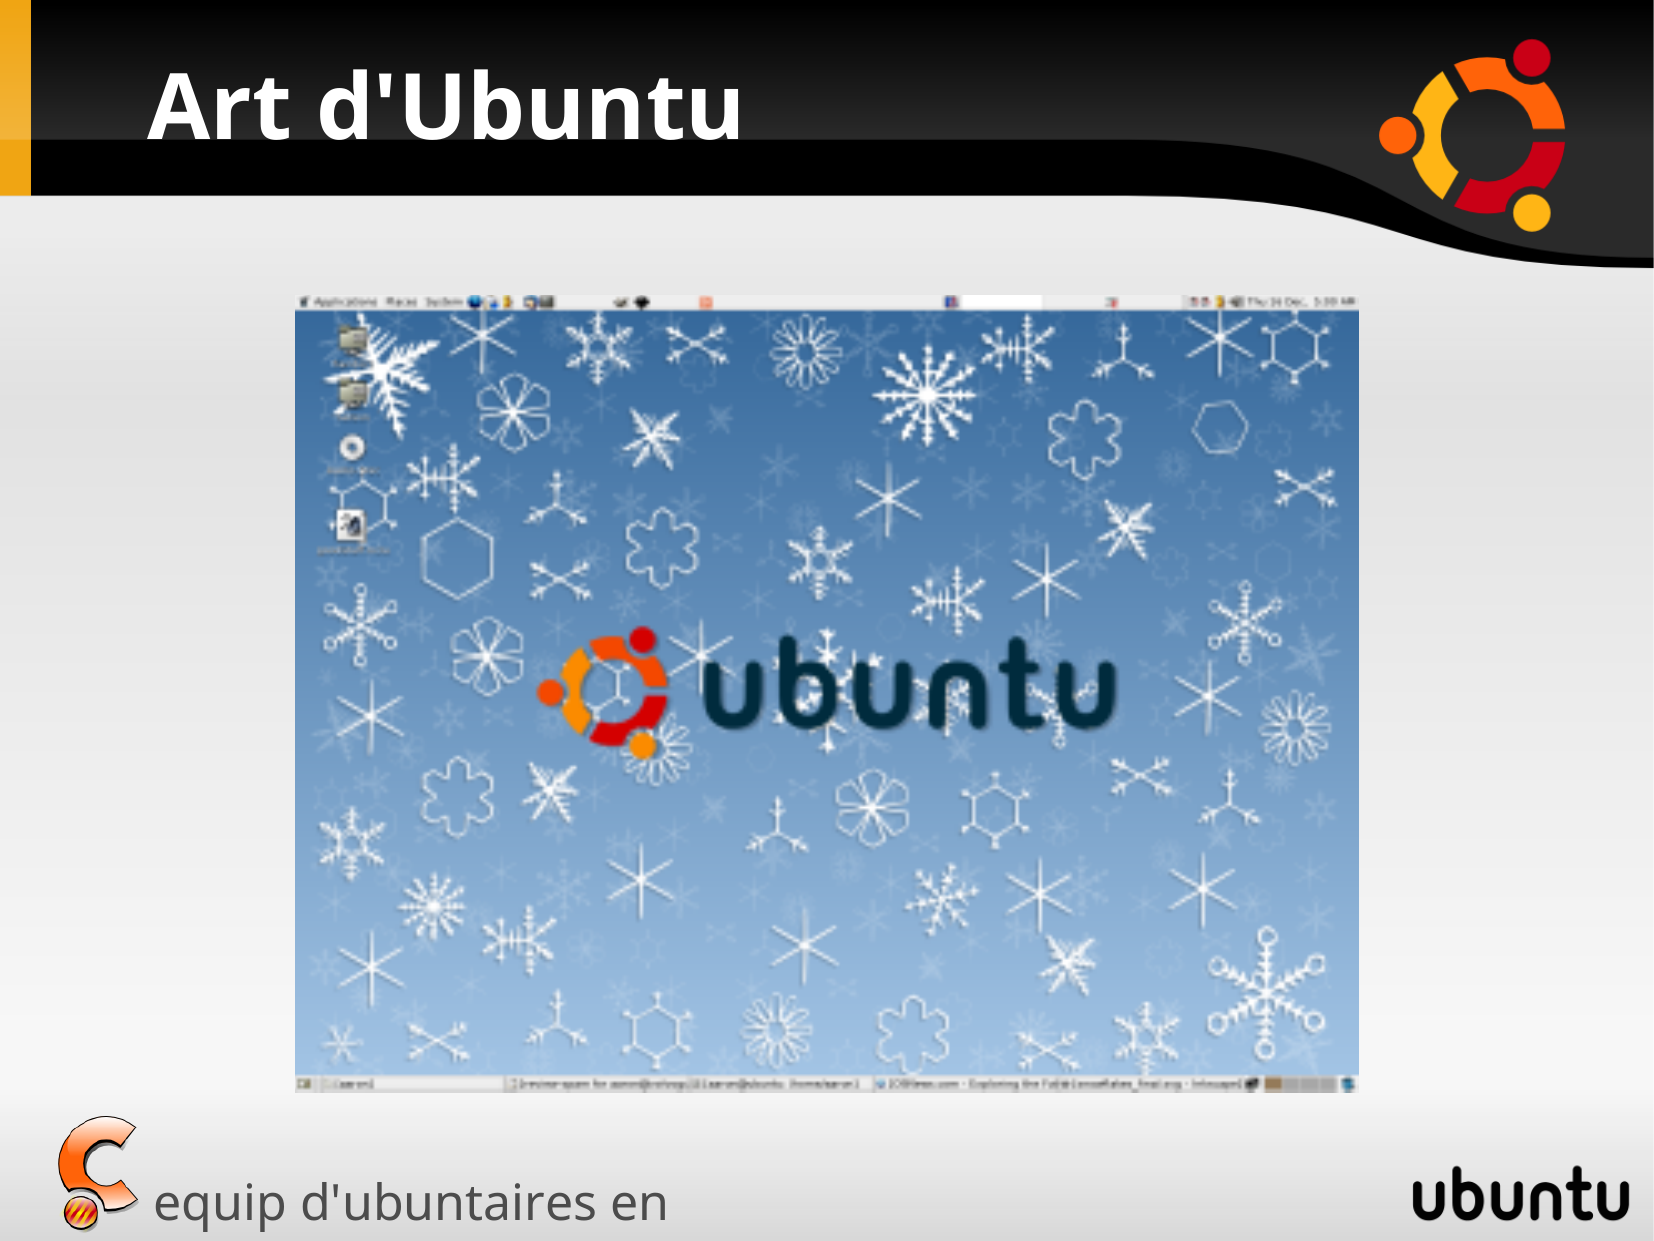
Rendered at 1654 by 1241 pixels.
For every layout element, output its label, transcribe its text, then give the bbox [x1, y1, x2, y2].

title Art d'Ubuntu [0, 0, 1359, 208]
picture [0, 0, 1654, 1241]
